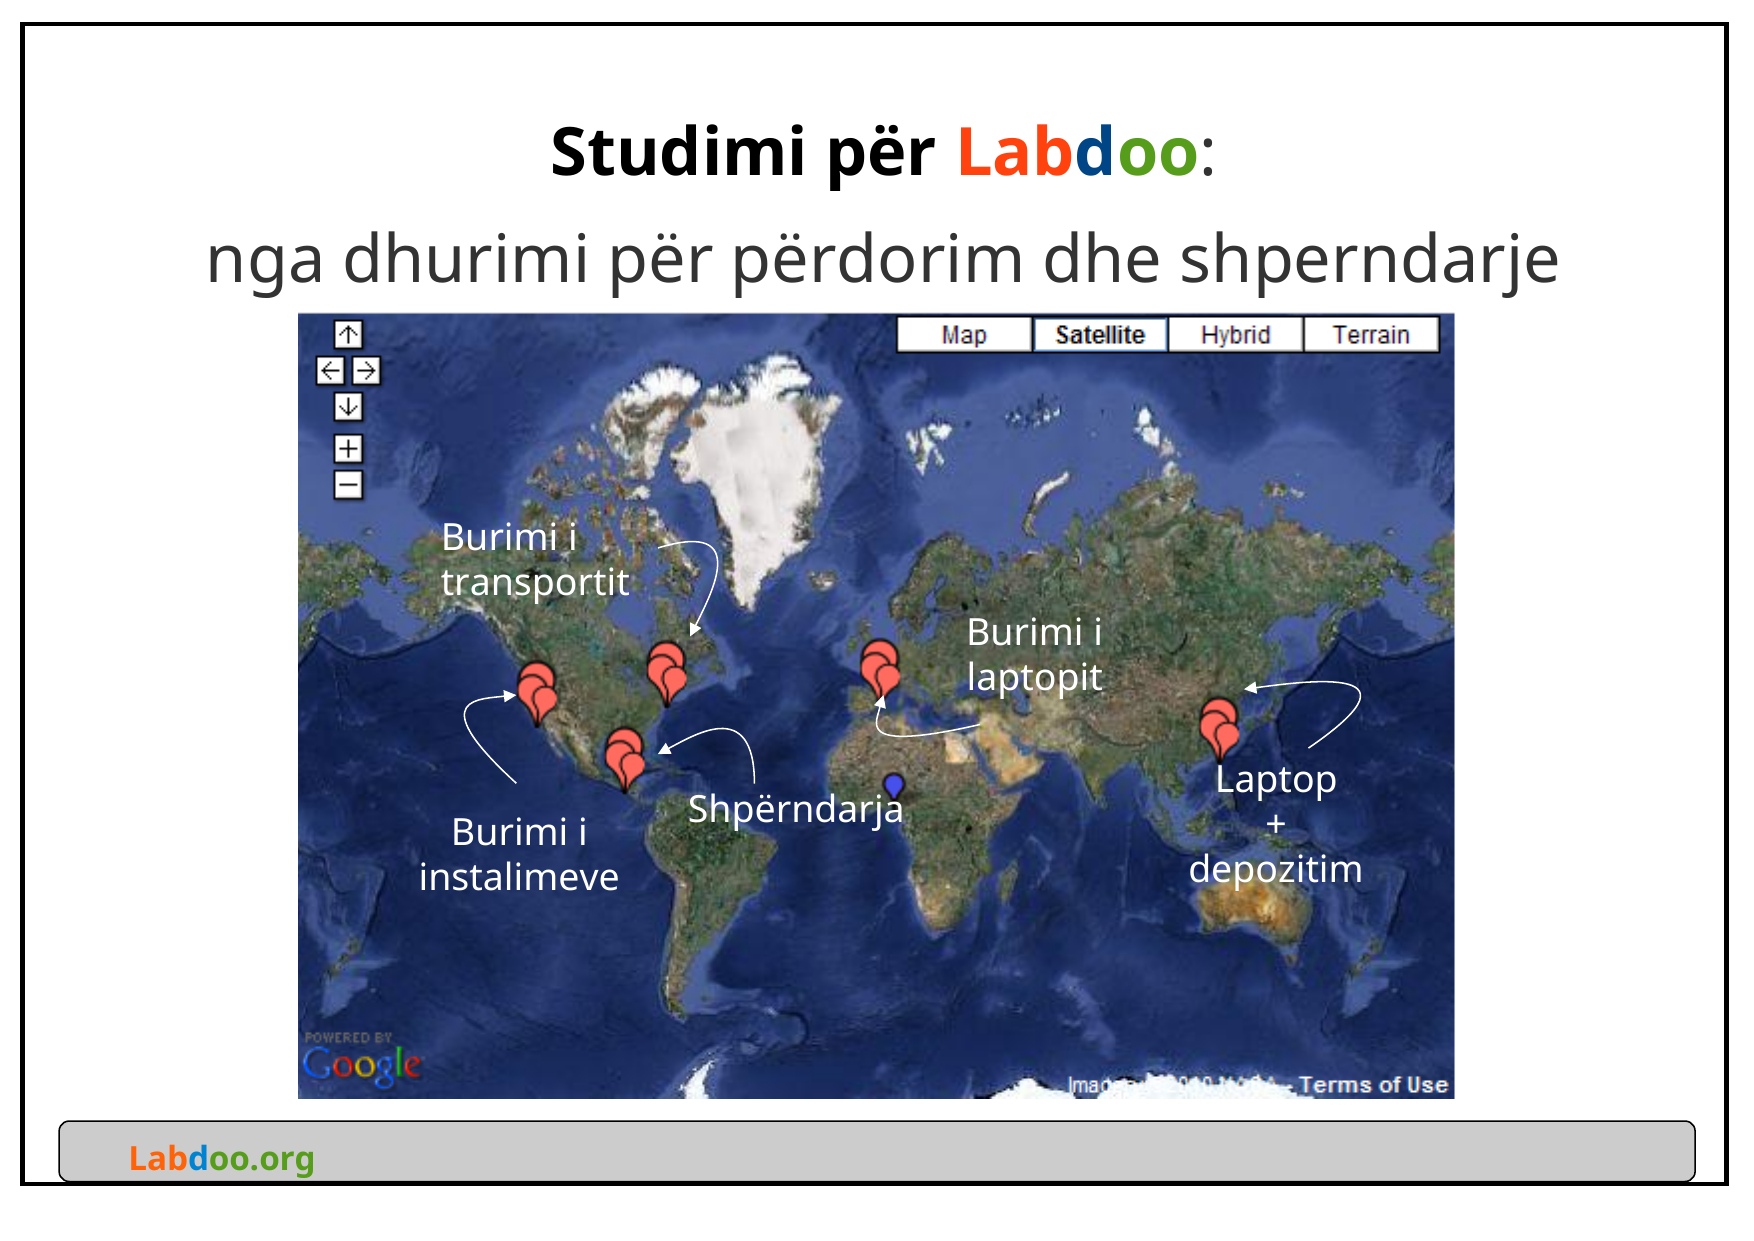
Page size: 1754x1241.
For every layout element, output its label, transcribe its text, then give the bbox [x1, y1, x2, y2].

text_box Burimi i laptopit [889, 600, 1180, 706]
text_box Labdoo.org [113, 1115, 1191, 1194]
text_box Studimi për Labdoo: nga dhurimi për përdorim dhe shperndarje [116, 81, 1652, 297]
text_box Laptop + depozitim [1140, 748, 1412, 943]
picture [298, 312, 1465, 1099]
text_box Burimi i transportit [426, 505, 684, 611]
text_box Shpërndarja [651, 777, 942, 838]
text_box Burimi i instalimeve [374, 800, 665, 906]
